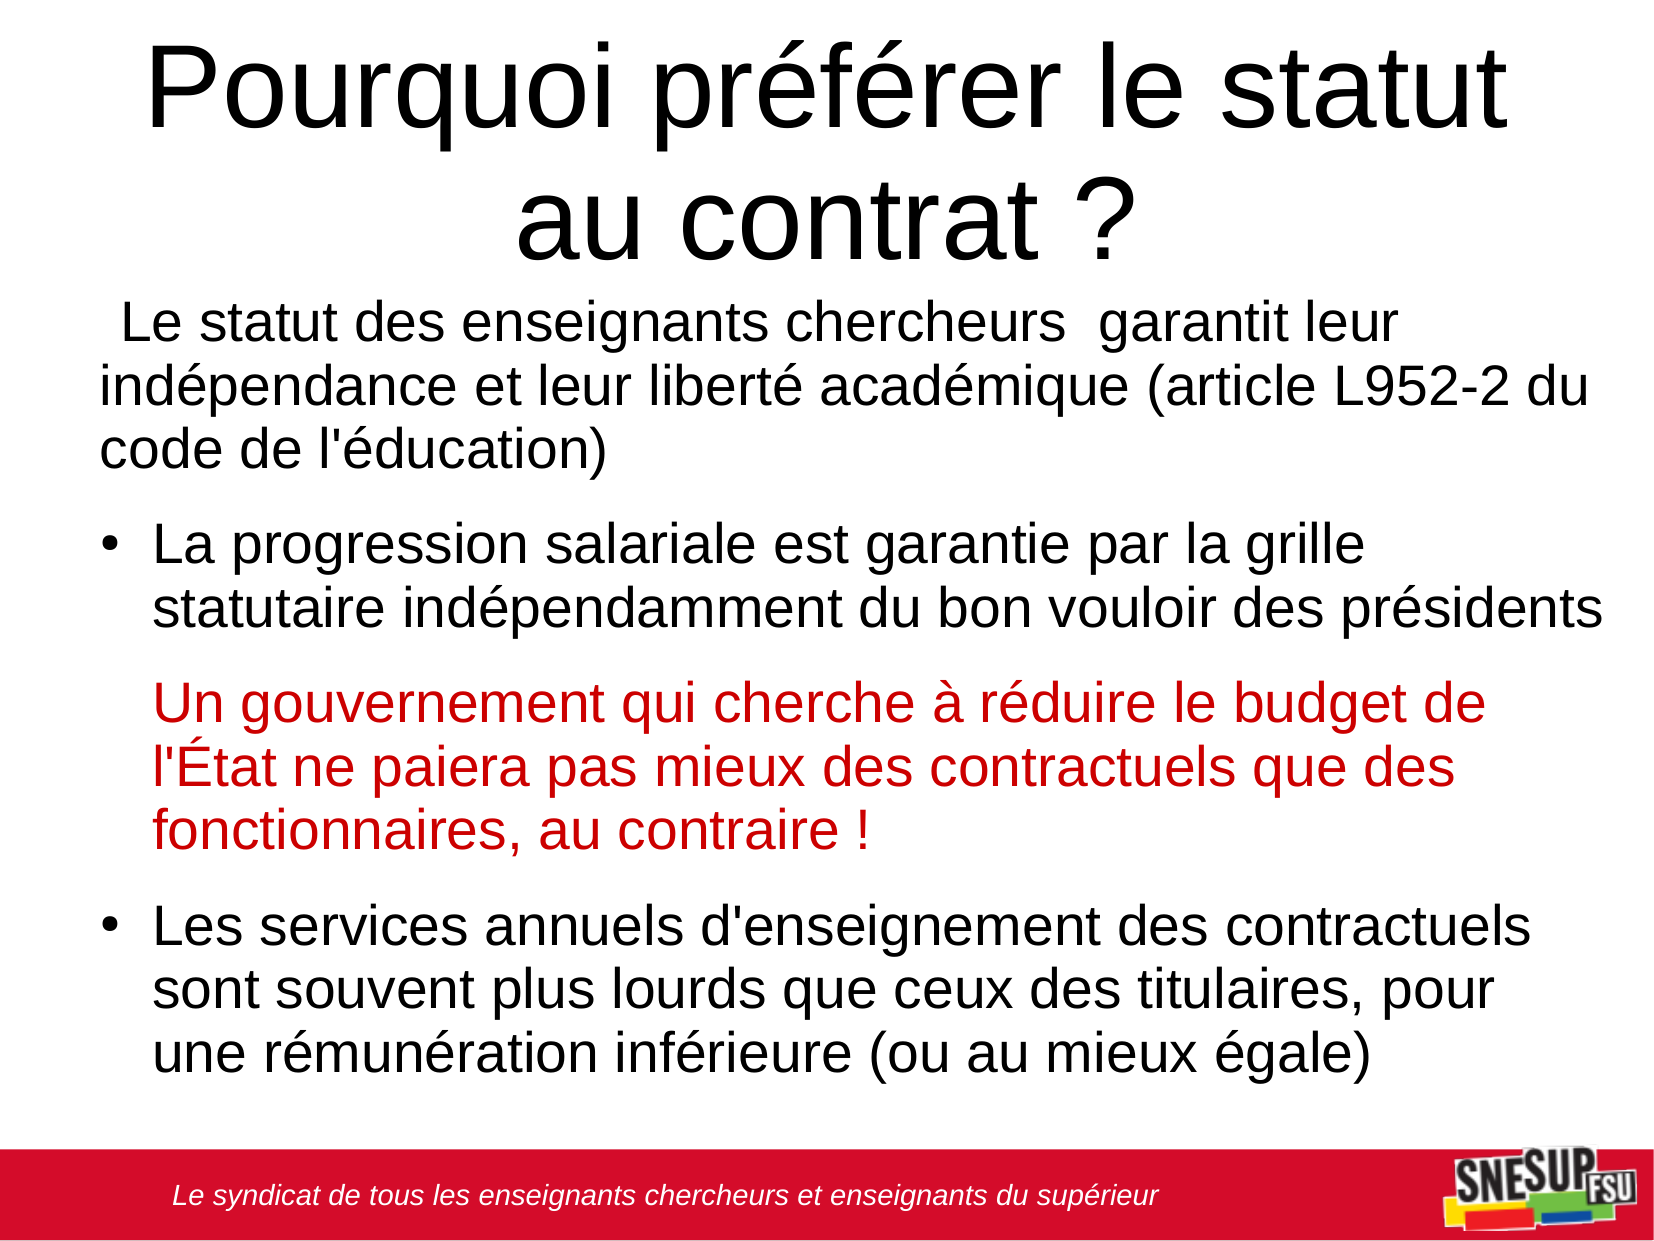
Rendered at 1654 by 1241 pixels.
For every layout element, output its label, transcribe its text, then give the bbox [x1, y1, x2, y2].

title Pourquoi préférer le statut au contrat ? [82, 20, 1571, 286]
list Le statut des enseignants chercheurs garantit leur indépendance et leur liberté académique (article L952-2 du code de l'éducation) La progression salariale est garantie par la grille statutaire indépendamment du bon vouloir des présidents Un gouvernement qui cherche à réduire le budget de l'État ne paiera pas mieux des contractuels que des fonctionnaires, au contraire ! Les services annuels d'enseignement des contractuels sont souvent plus lourds que ceux des titulaires, pour une rémunération inférieure (ou au mieux égale) [82, 290, 1607, 1099]
